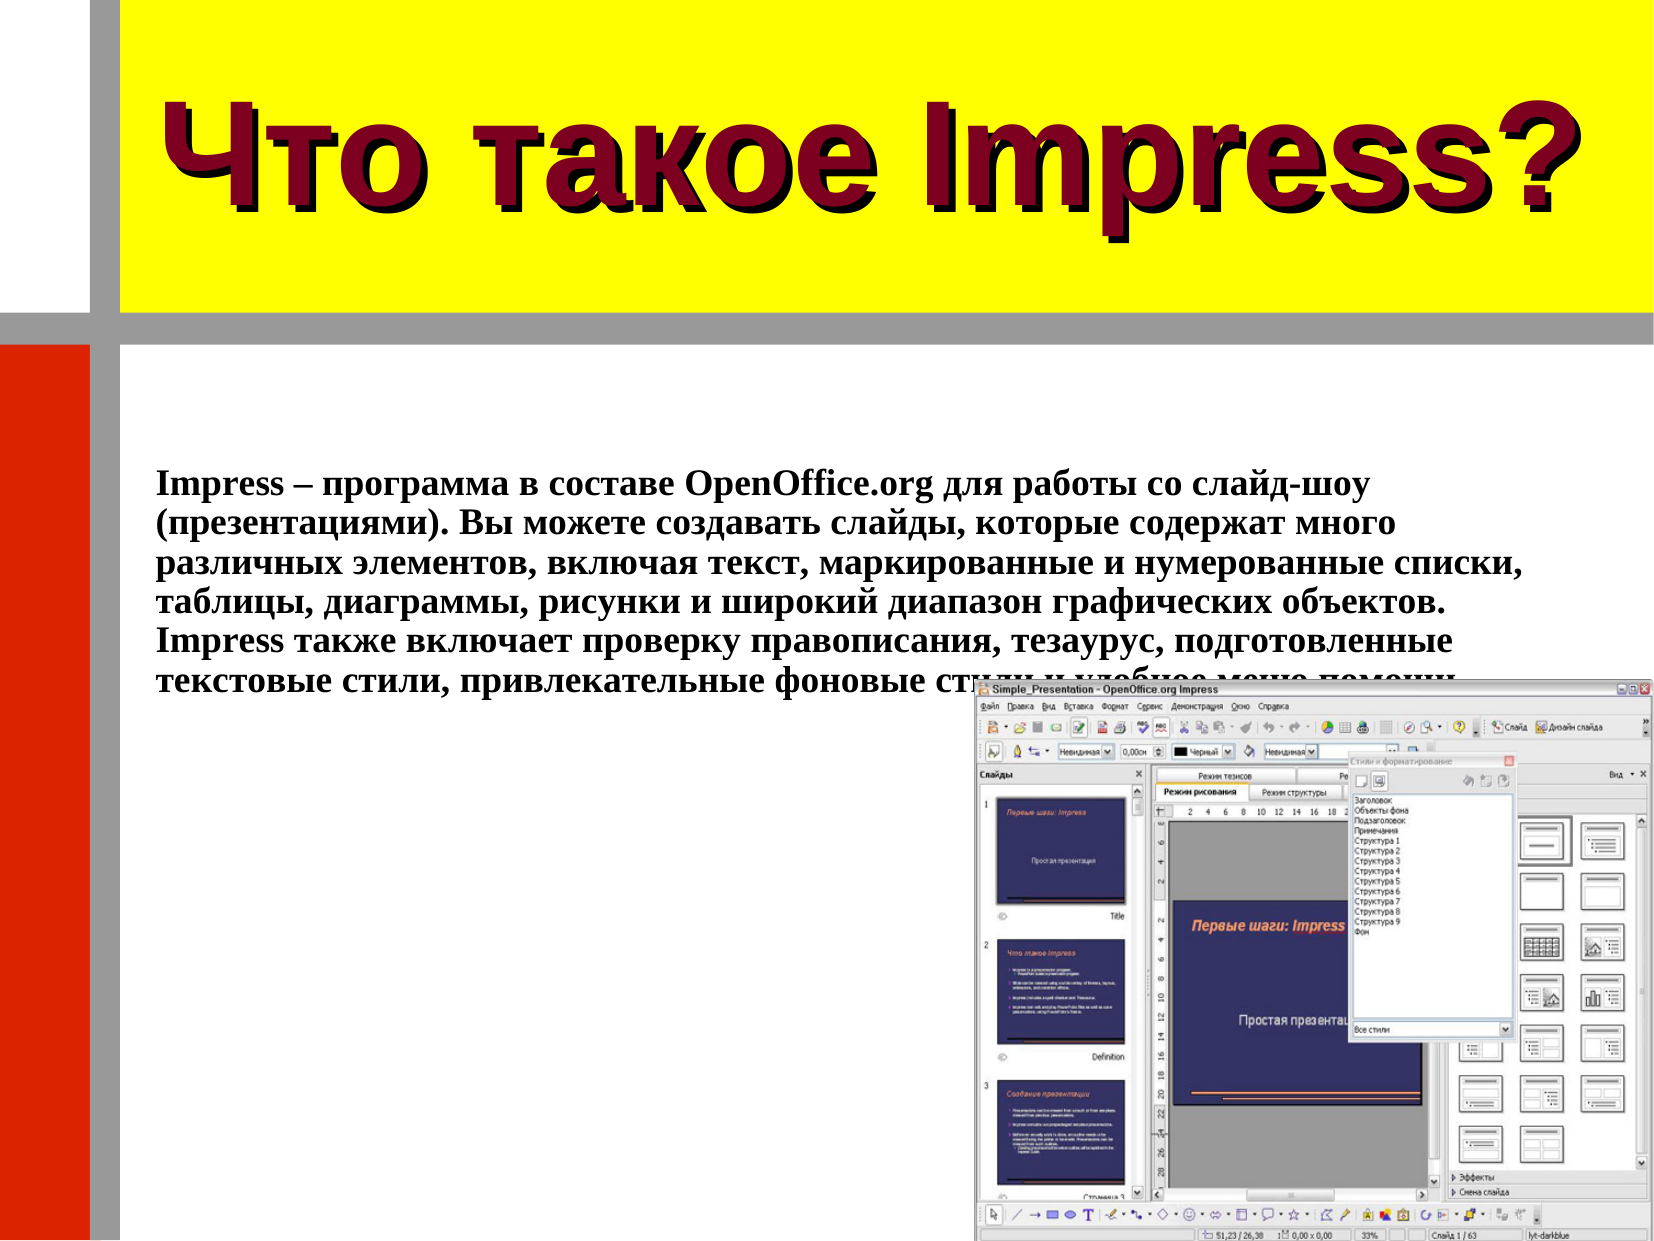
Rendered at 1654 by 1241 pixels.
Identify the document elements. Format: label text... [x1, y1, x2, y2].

picture [974, 679, 1654, 1241]
title Что такое Impress? [157, 45, 1624, 273]
subtitle Impress – программа в составе OpenOffice.org для работы со слайд-шоу (презентациями). Вы можете создавать слайды, которые содержат много различных элементов, включая текст, маркированные и нумерованные списки, таблицы, диаграммы, рисунки и широкий диапазон графических объектов. Impress также включает проверку правописания, тезаурус, подготовленные текстовые стили, привлекательные фоновые стили и удобное меню помощи. [155, 340, 1568, 1241]
